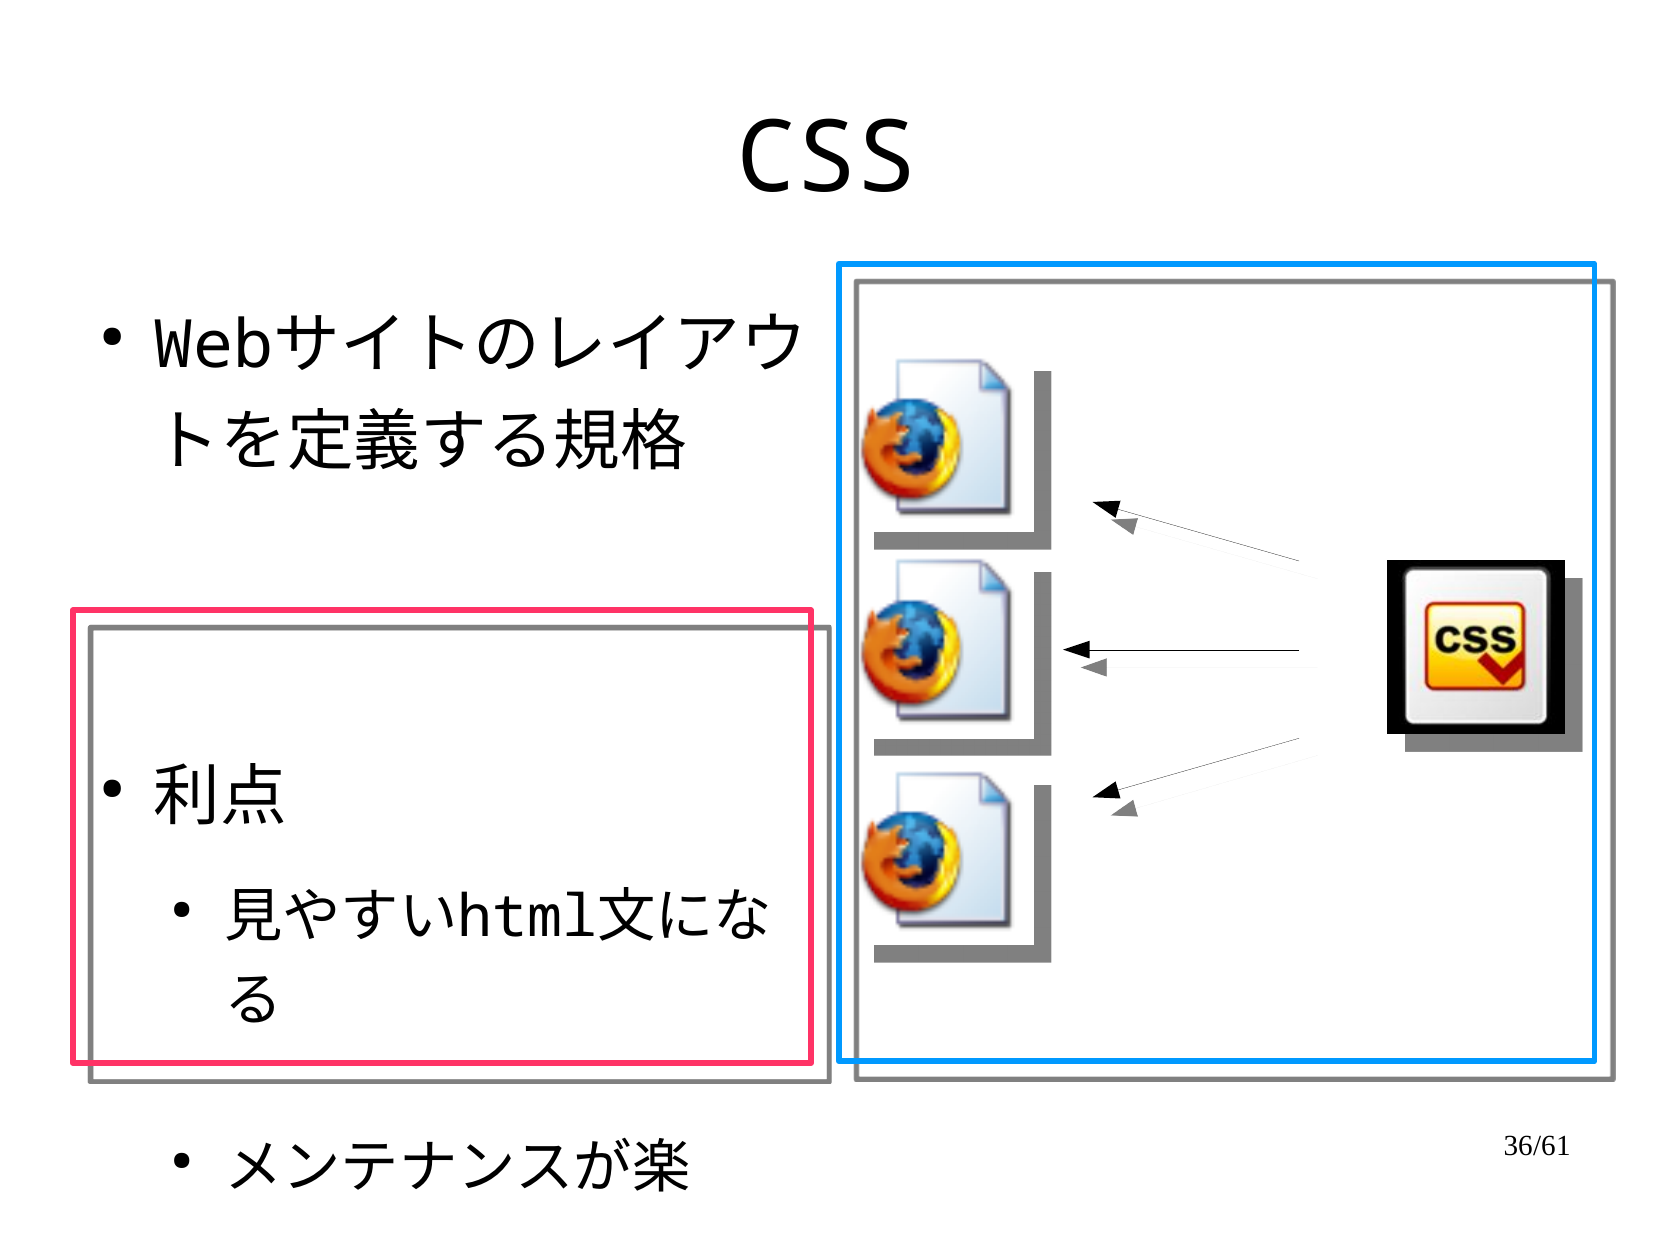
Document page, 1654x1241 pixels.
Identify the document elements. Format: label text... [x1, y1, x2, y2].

title CSS [82, 49, 1571, 257]
picture [1387, 560, 1565, 734]
list Webサイトのレイアウトを定義する規格 利点 見やすいhtml文になる メンテナンスが楽 [82, 613, 808, 1060]
list Webサイトのレイアウトを定義する規格 利点 見やすいhtml文になる メンテナンスが楽 [94, 631, 808, 1060]
picture [860, 767, 1034, 945]
picture [860, 354, 1034, 532]
picture [860, 554, 1034, 739]
list Webサイトのレイアウトを定義する規格 利点 見やすいhtml文になる メンテナンスが楽 [82, 290, 827, 624]
list Webサイトのレイアウトを定義する規格 利点 見やすいhtml文になる メンテナンスが楽 [94, 631, 826, 1079]
list Webサイトのレイアウトを定義する規格 利点 見やすいhtml文になる メンテナンスが楽 [82, 1066, 827, 1109]
